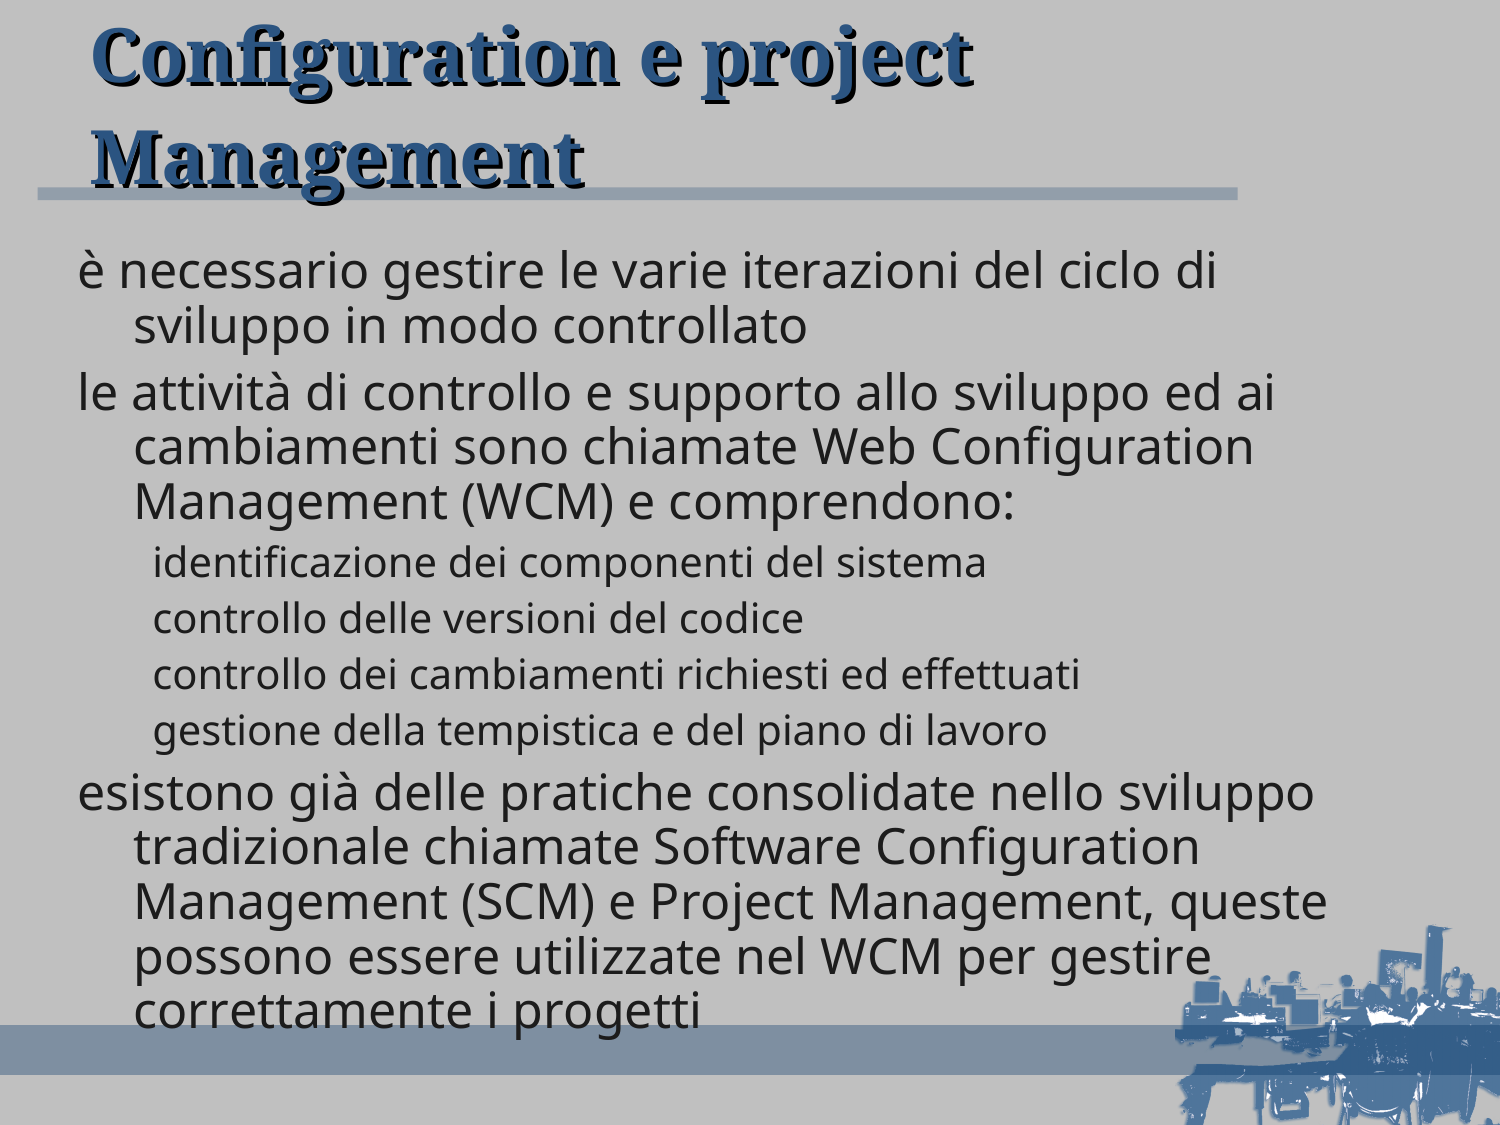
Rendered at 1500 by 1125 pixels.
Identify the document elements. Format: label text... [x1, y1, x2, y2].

title Configuration e project Management [75, 41, 1426, 168]
list è necessario gestire le varie iterazioni del ciclo di sviluppo in modo controllato le attività di controllo e supporto allo sviluppo ed ai cambiamenti sono chiamate Web Configuration Management (WCM) e comprendono: identificazione dei componenti del sistema controllo delle versioni del codice controllo dei cambiamenti richiesti ed effettuati gestione della tempistica e del piano di lavoro esistono già delle pratiche consolidate nello sviluppo tradizionale chiamate Software Configuration Management (SCM) e Project Management, queste possono essere utilizzate nel WCM per gestire correttamente i progetti [62, 237, 1426, 1006]
